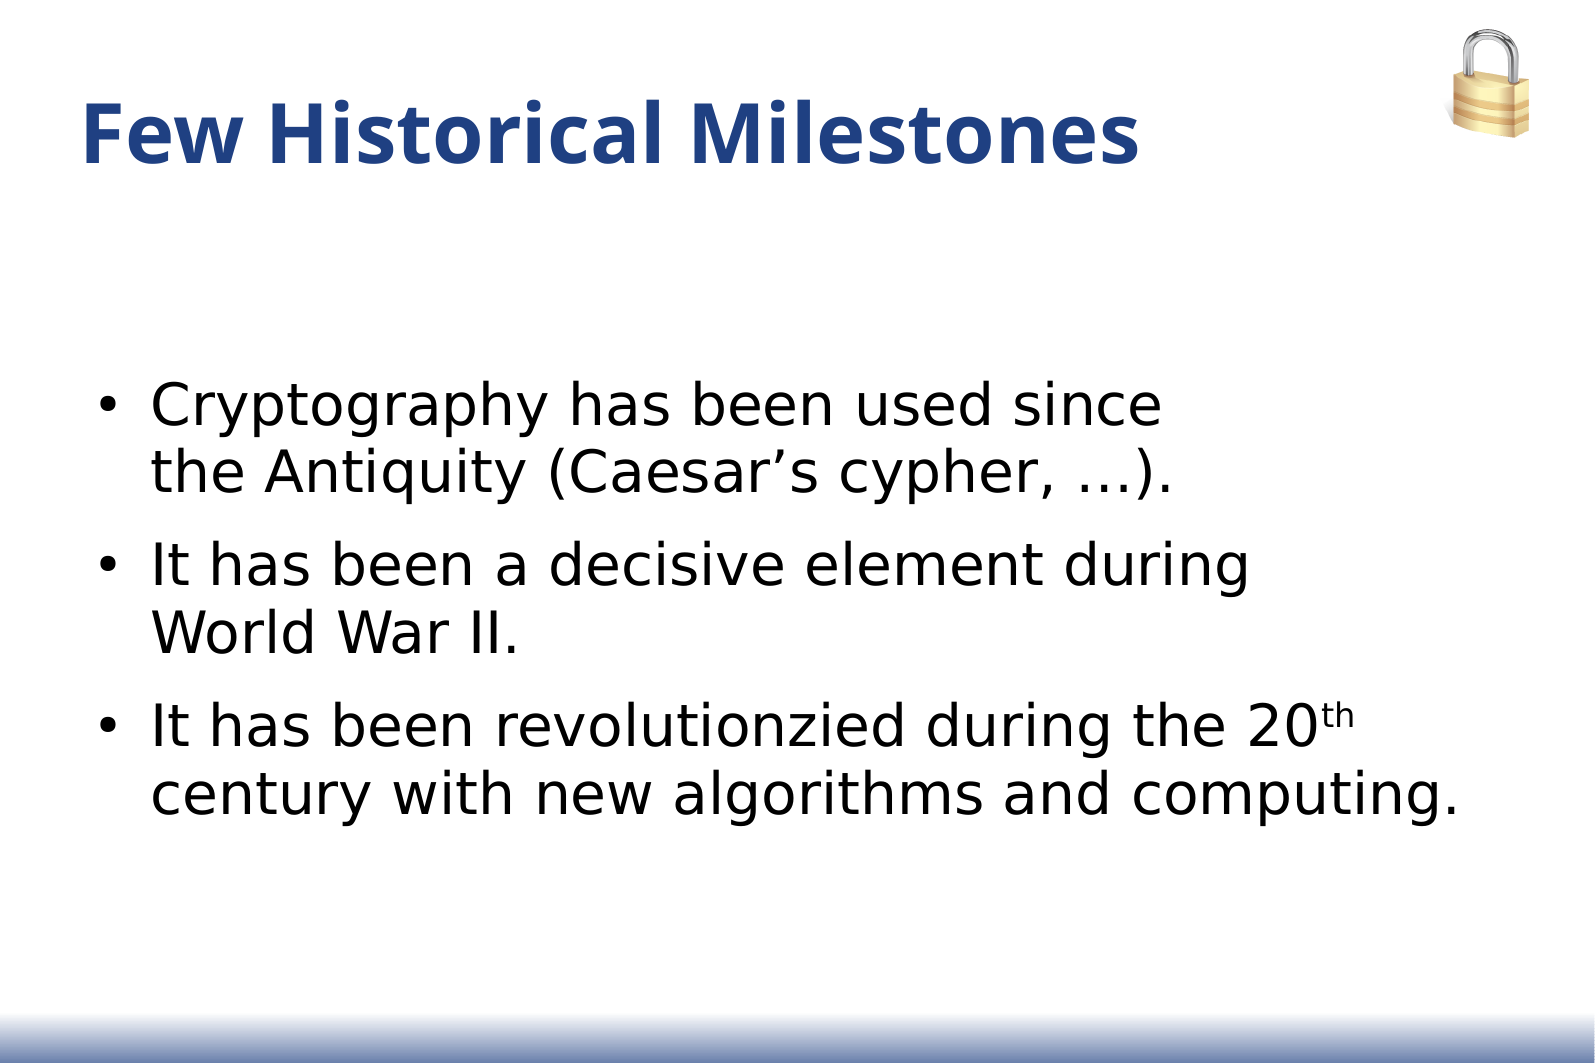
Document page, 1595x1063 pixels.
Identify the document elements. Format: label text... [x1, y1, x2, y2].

title Few Historical Milestones [79, 42, 1515, 220]
list Cryptography has been used since the Antiquity (Caesar’s cypher, …). It has been a decisive element during World War II. It has been revolutionzied during the 20th century with new algorithms and computing. [79, 248, 1515, 951]
picture [1423, 25, 1555, 142]
